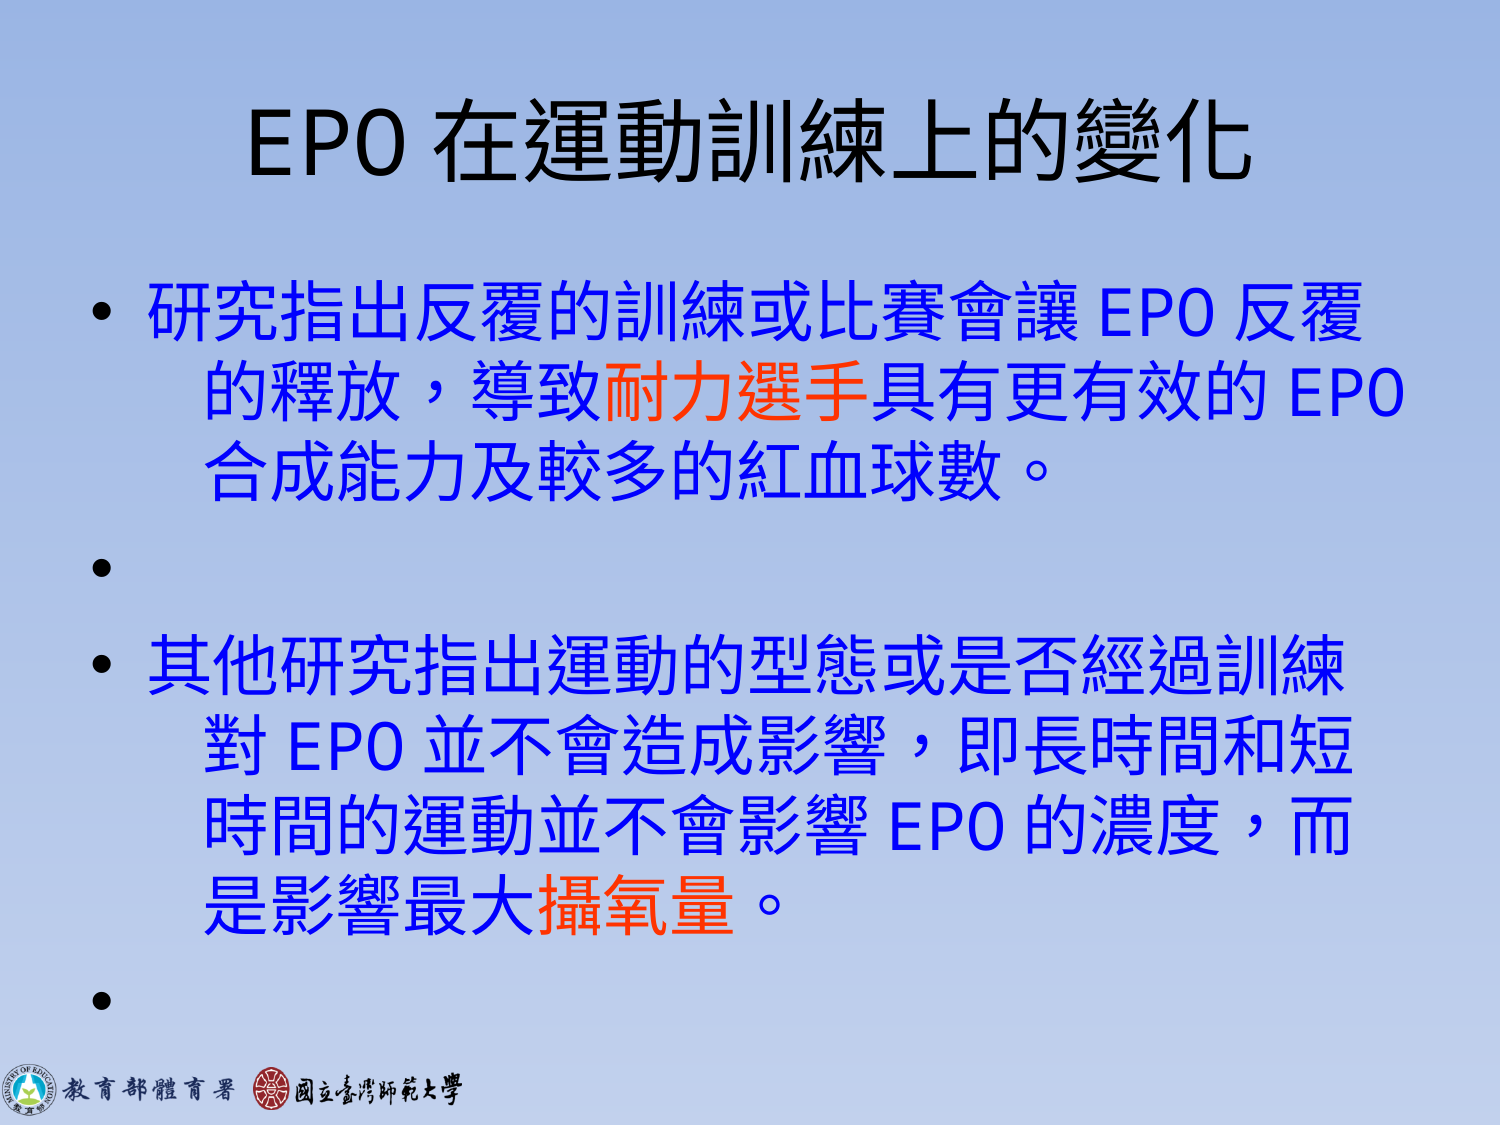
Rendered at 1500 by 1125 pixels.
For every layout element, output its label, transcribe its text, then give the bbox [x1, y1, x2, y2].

list 研究指出反覆的訓練或比賽會讓EPO反覆的釋放，導致耐力選手具有更有效的EPO合成能力及較多的紅血球數。 其他研究指出運動的型態或是否經過訓練對EPO並不會造成影響，即長時間和短時間的運動並不會影響EPO的濃度，而是影響最大攝氧量。 [75, 262, 1426, 1005]
title EPO在運動訓練上的變化 [75, 45, 1426, 233]
